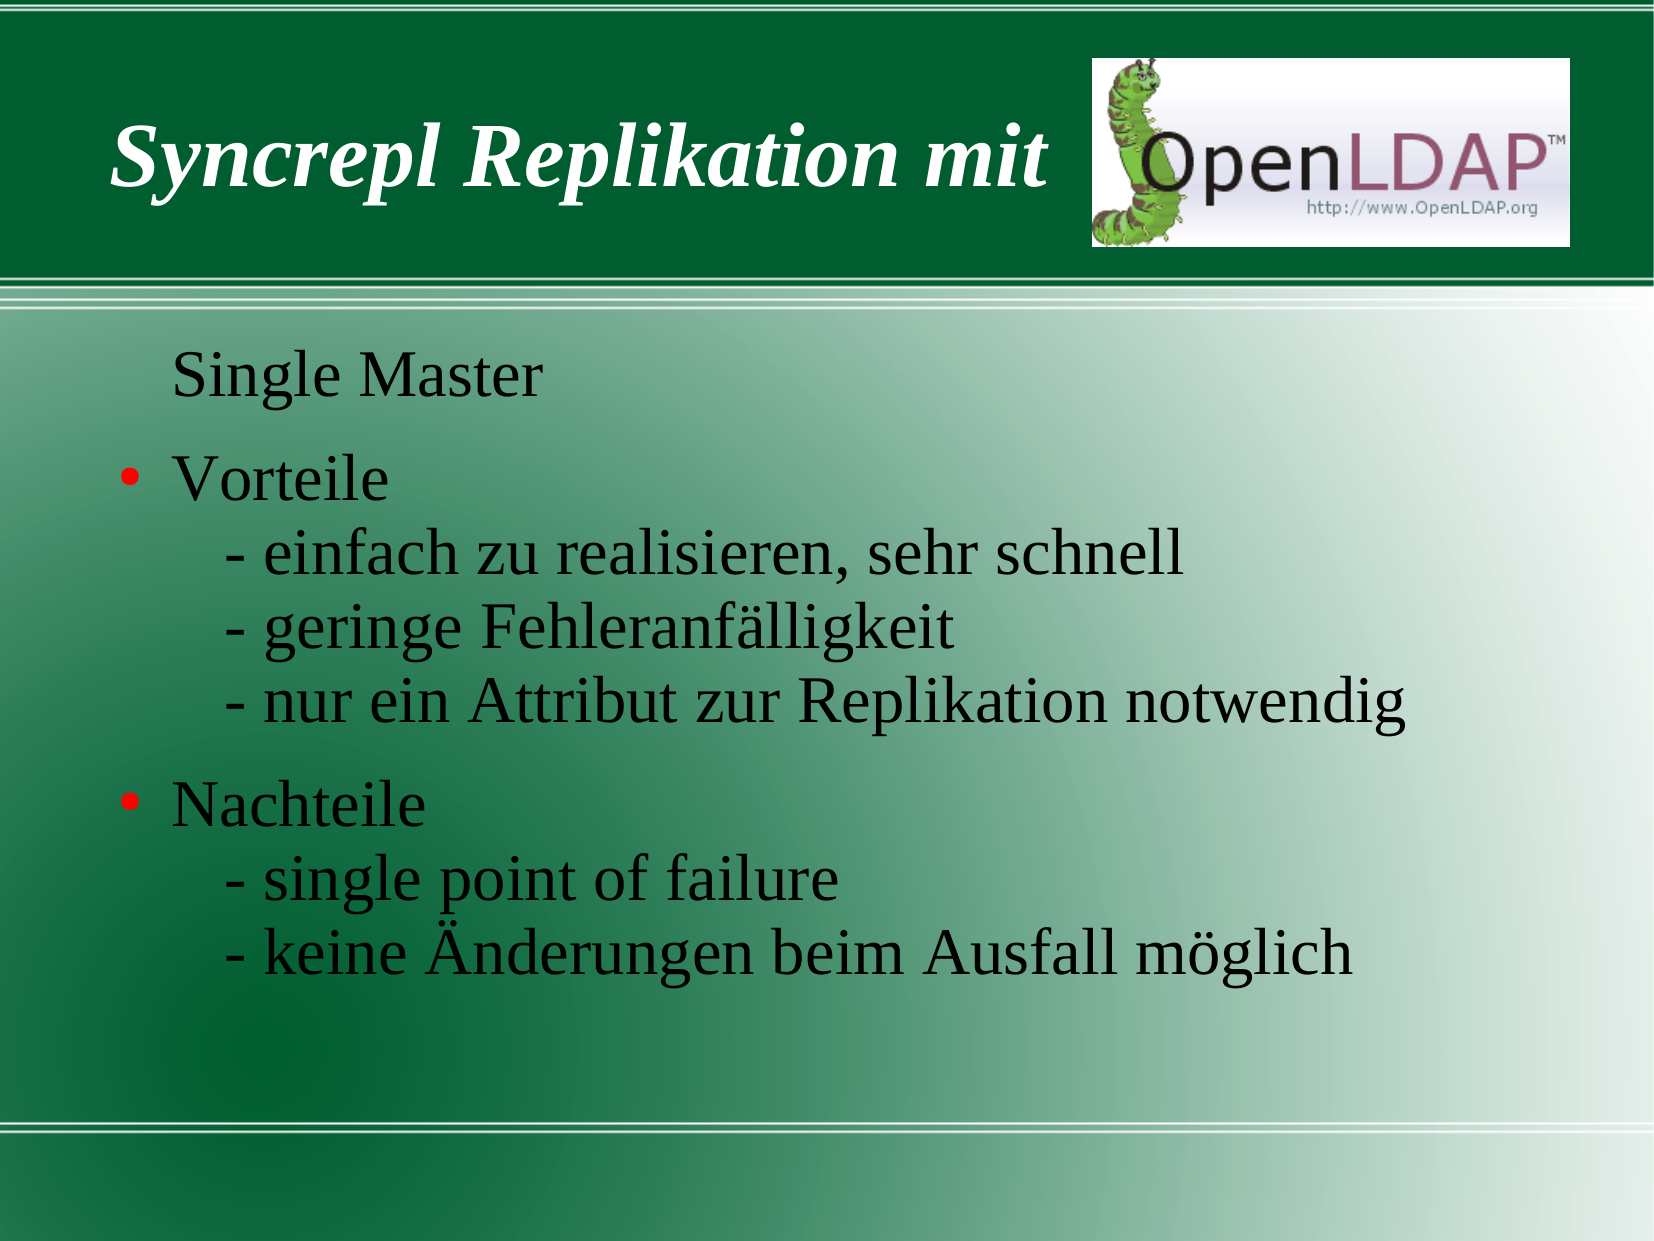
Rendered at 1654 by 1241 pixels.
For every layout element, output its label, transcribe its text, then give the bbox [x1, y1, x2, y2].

list Single Master Vorteile - einfach zu realisieren, sehr schnell - geringe Fehleranfälligkeit - nur ein Attribut zur Replikation notwendig Nachteile - single point of failure - keine Änderungen beim Ausfall möglich [82, 337, 1571, 1093]
title Syncrepl Replikation mit [29, 59, 1152, 252]
picture [0, 0, 1654, 1241]
